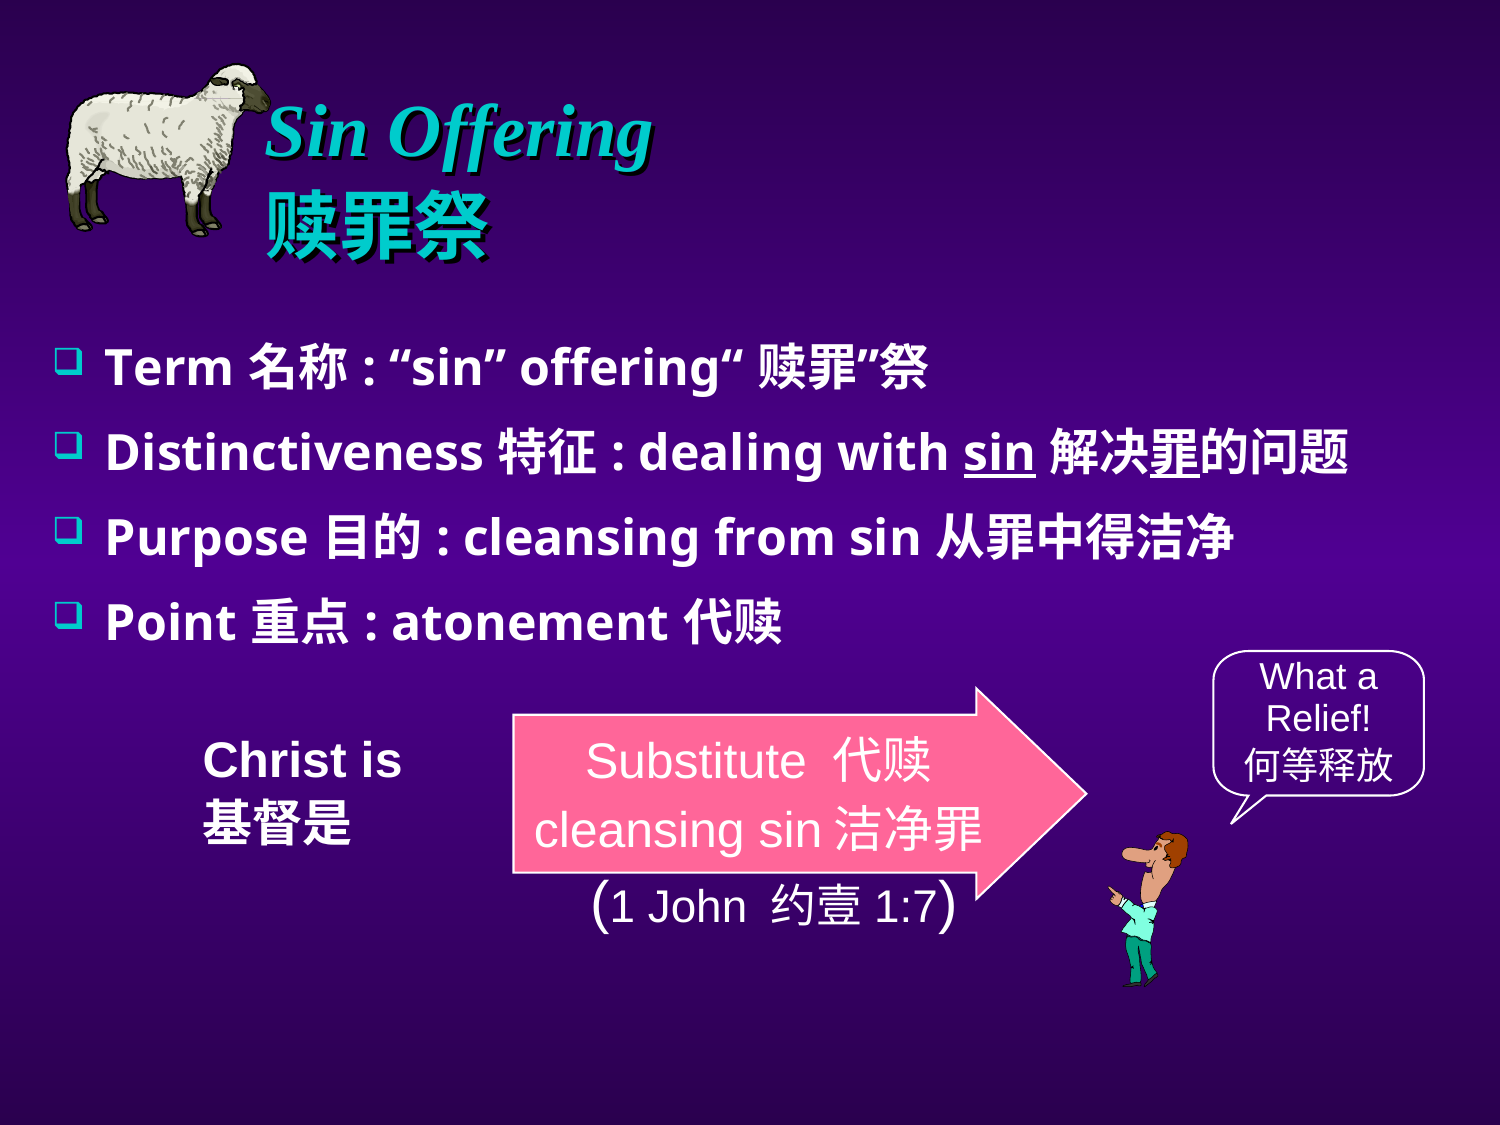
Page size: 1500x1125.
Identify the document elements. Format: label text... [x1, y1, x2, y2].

text_box (1 John 约壹1:7) [575, 862, 1026, 944]
chart [1107, 830, 1189, 988]
list Term名称: “sin” offering“赎罪”祭 Distinctiveness特征: dealing with sin解决罪的问题 Purpose目的: cleansing from sin从罪中得洁净 Point重点: atonement代赎 [37, 324, 1426, 1001]
text_box What a Relief! 何等释放 [1213, 651, 1424, 824]
text_box Christ is 基督是 [187, 724, 675, 865]
text_box Substitute 代赎 cleansing sin洁净罪 [513, 688, 1087, 862]
title Sin Offering 赎罪祭 [249, 78, 1388, 288]
